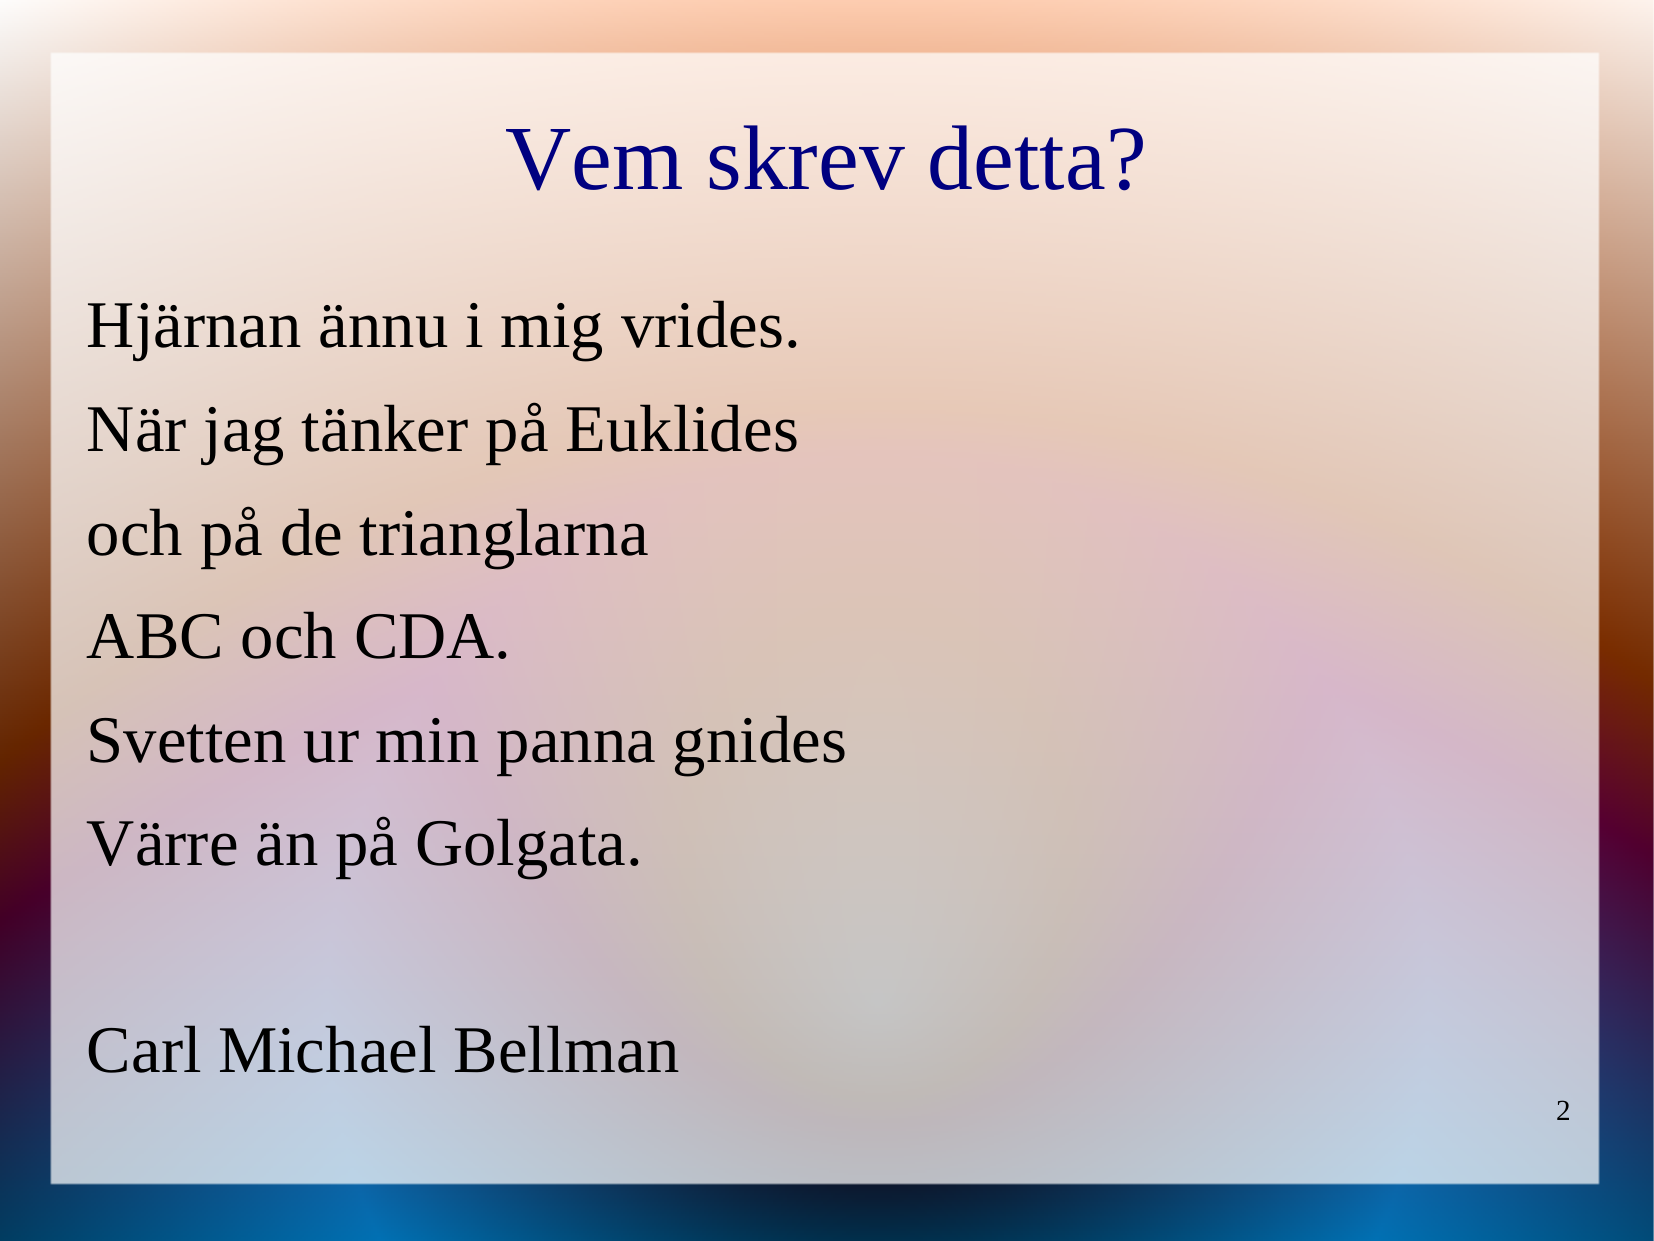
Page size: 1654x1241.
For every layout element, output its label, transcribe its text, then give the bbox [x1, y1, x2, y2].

picture [0, 0, 1654, 1241]
title Vem skrev detta? [82, 55, 1571, 263]
list Hjärnan ännu i mig vrides. När jag tänker på Euklides och på de trianglarna ABC och CDA. Svetten ur min panna gnides Värre än på Golgata. Carl Michael Bellman [86, 288, 1576, 1088]
